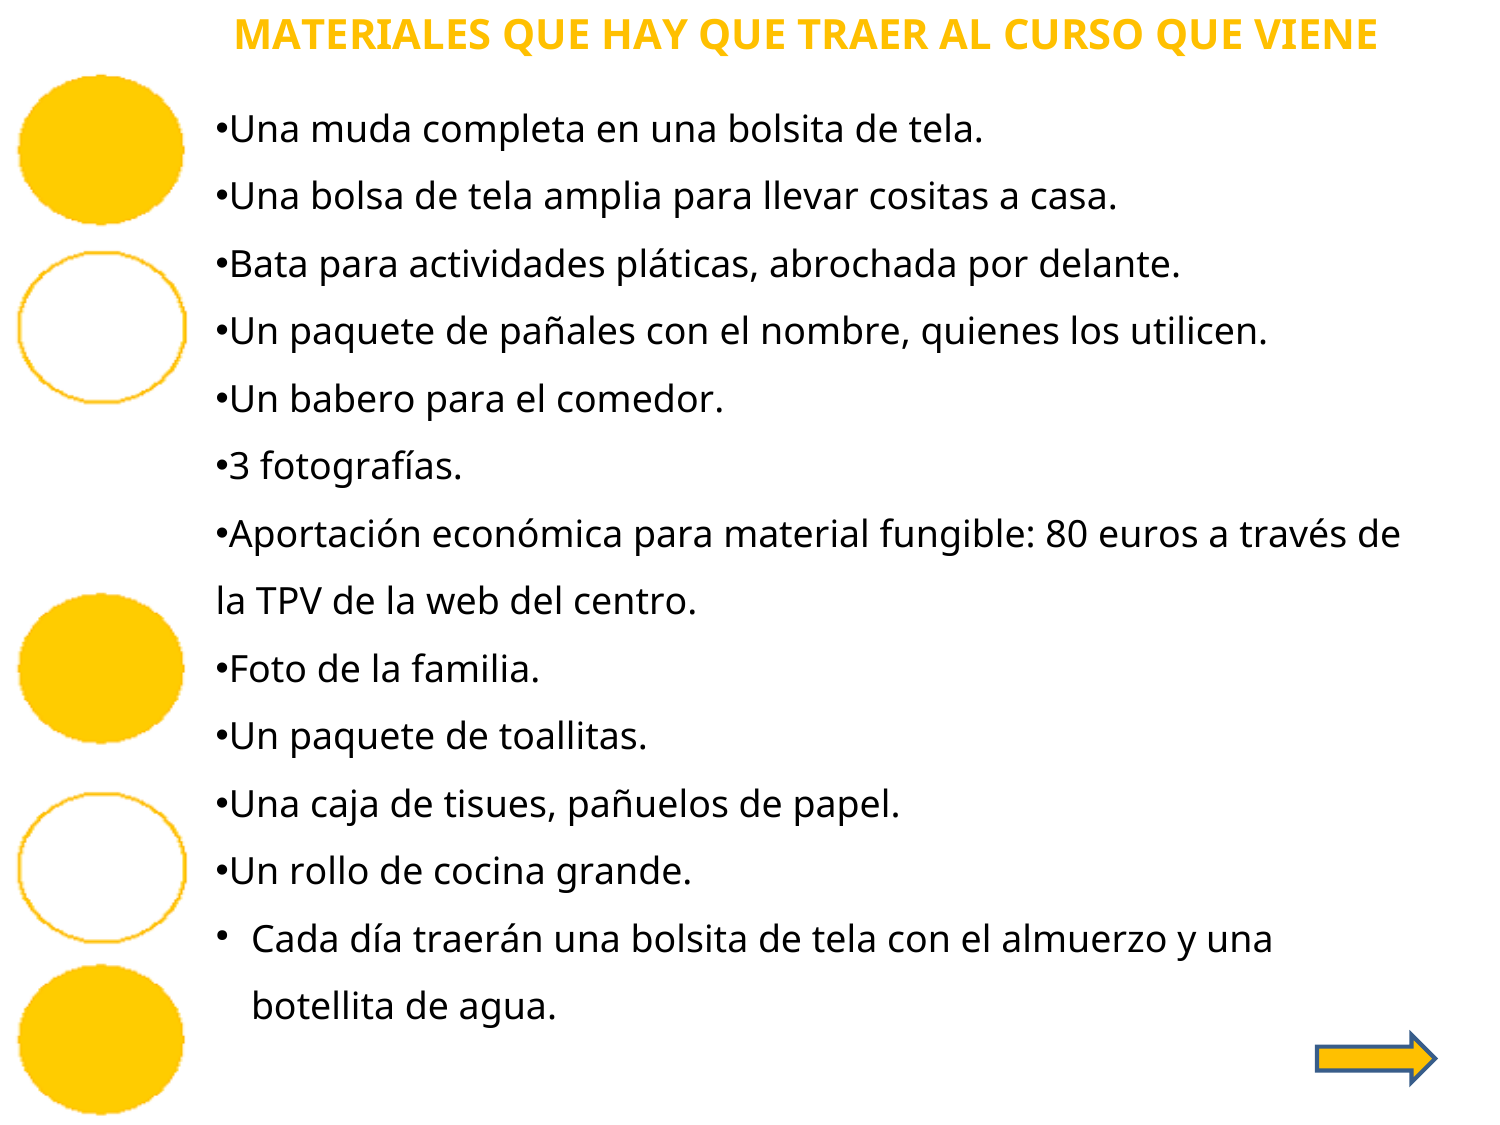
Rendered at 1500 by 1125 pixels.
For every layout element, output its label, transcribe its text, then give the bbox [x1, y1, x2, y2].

text_box MATERIALES QUE HAY QUE TRAER AL CURSO QUE VIENE [218, 0, 1500, 66]
chart [0, 50, 216, 1125]
text_box [1430, 1053, 1436, 1064]
text_box Una muda completa en una bolsita de tela. Una bolsa de tela amplia para llevar cositas a casa. Bata para actividades pláticas, abrochada por delante. Un paquete de pañales con el nombre, quienes los utilicen. Un babero para el comedor. 3 fotografías. Aportación económica para material fungible: 80 euros a través de la TPV de la web del centro. Foto de la familia. Un paquete de toallitas. Una caja de tisues, pañuelos de papel. Un rollo de cocina grande. Cada día traerán una bolsita de tela con el almuerzo y una botellita de agua. [200, 74, 1430, 1125]
